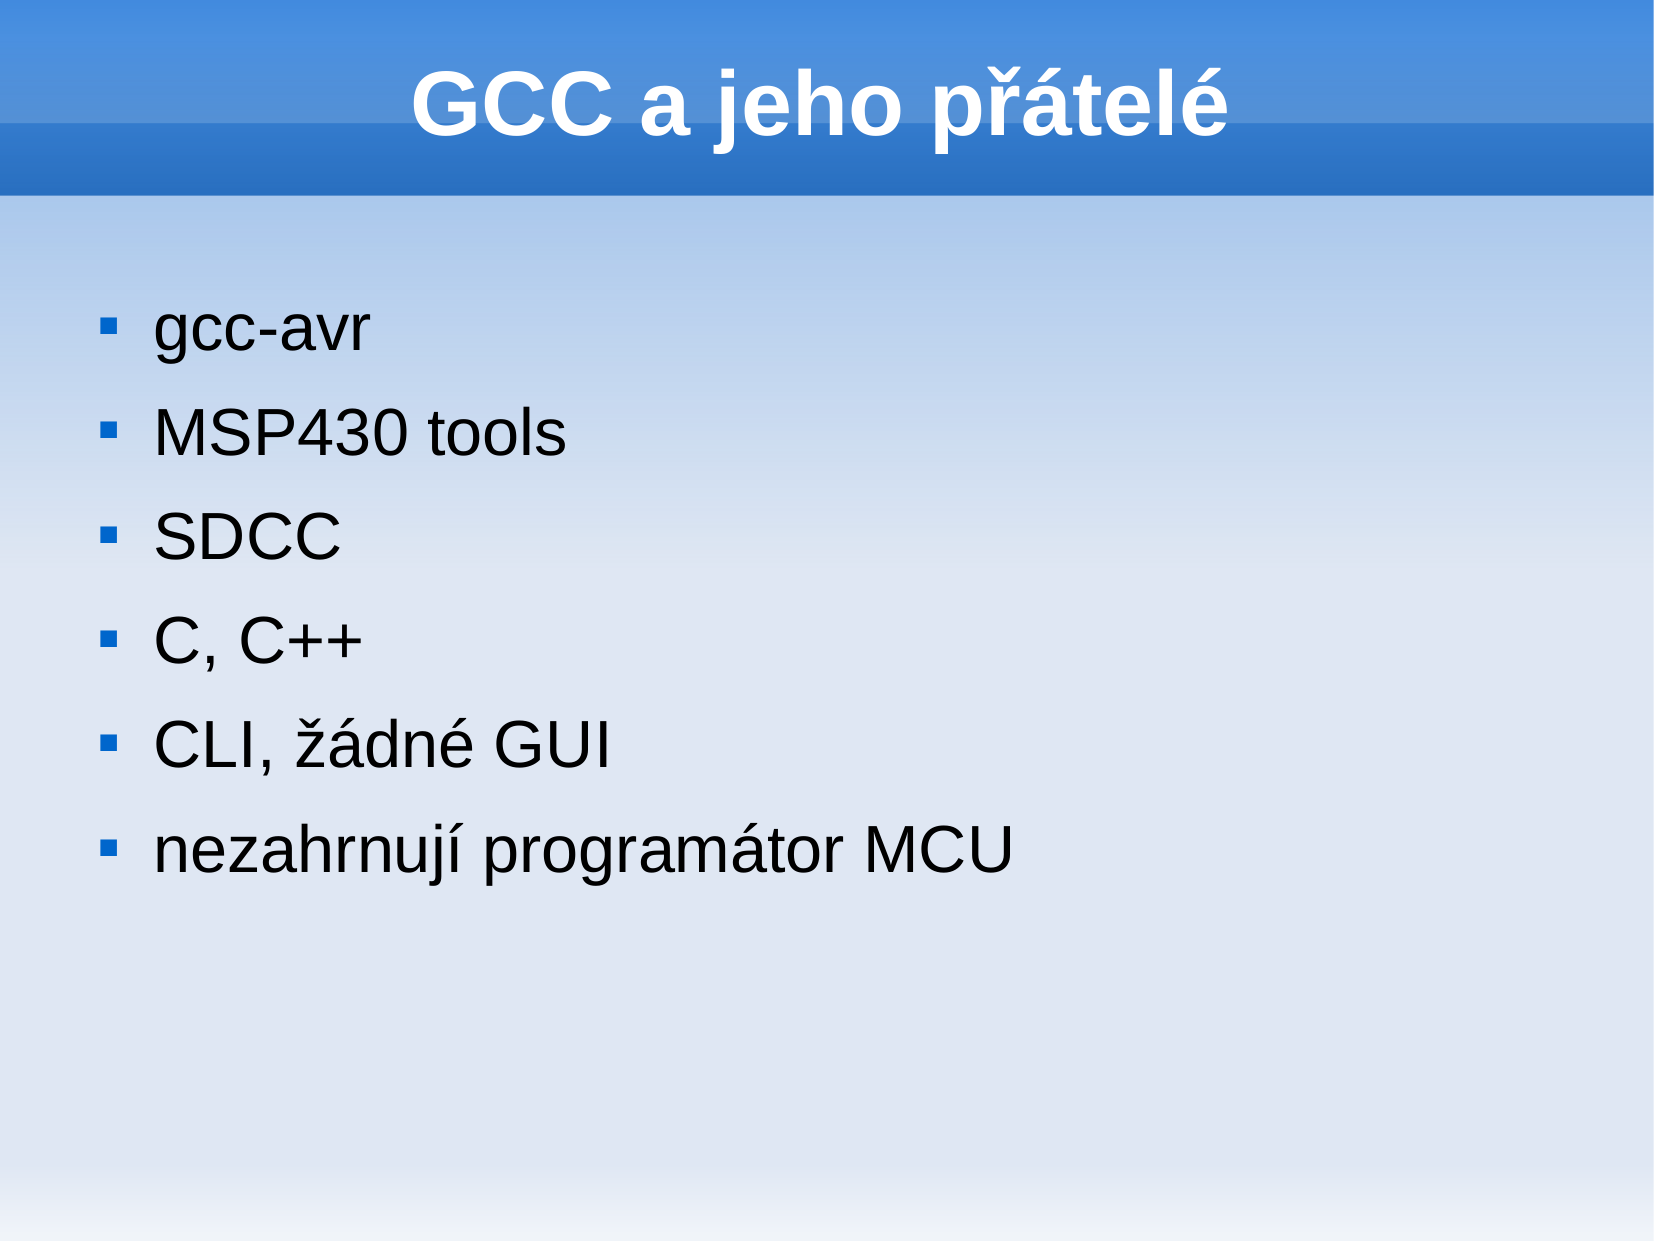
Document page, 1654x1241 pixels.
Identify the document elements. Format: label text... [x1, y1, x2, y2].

picture [0, 0, 1654, 1241]
title GCC a jeho přátelé [76, 0, 1565, 208]
list gcc-avr MSP430 tools SDCC C, C++ CLI, žádné GUI nezahrnují programátor MCU [82, 290, 1571, 1109]
